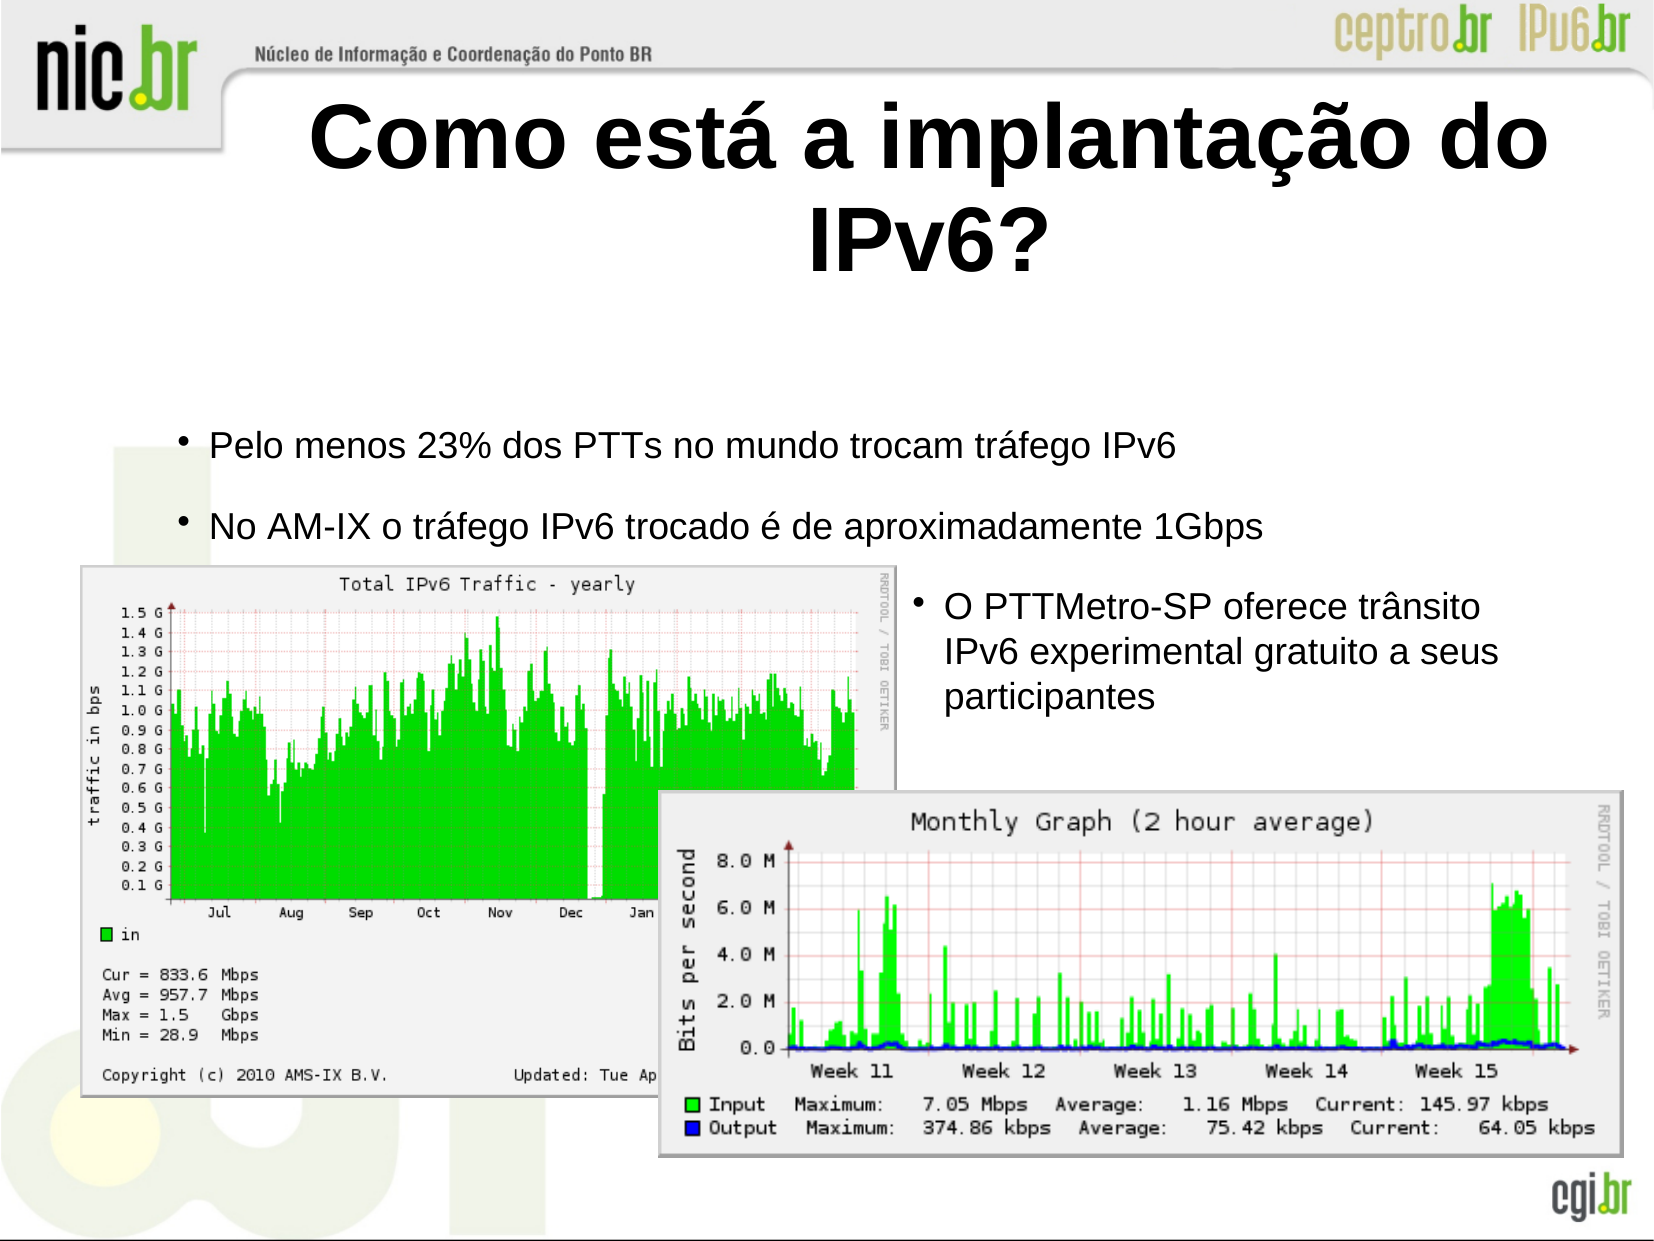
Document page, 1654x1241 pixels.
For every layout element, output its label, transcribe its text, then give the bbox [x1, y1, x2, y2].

picture [0, 0, 1654, 1241]
text_box Como está a implantação do IPv6? [206, 79, 1654, 198]
text_box Pelo menos 23% dos PTTs no mundo trocam tráfego IPv6 No AM-IX o tráfego IPv6 trocado é de aproximadamente 1Gbps O PTTMetro-SP oferece trânsito IPv6 experimental gratuito a seus participantes [130, 413, 1516, 594]
